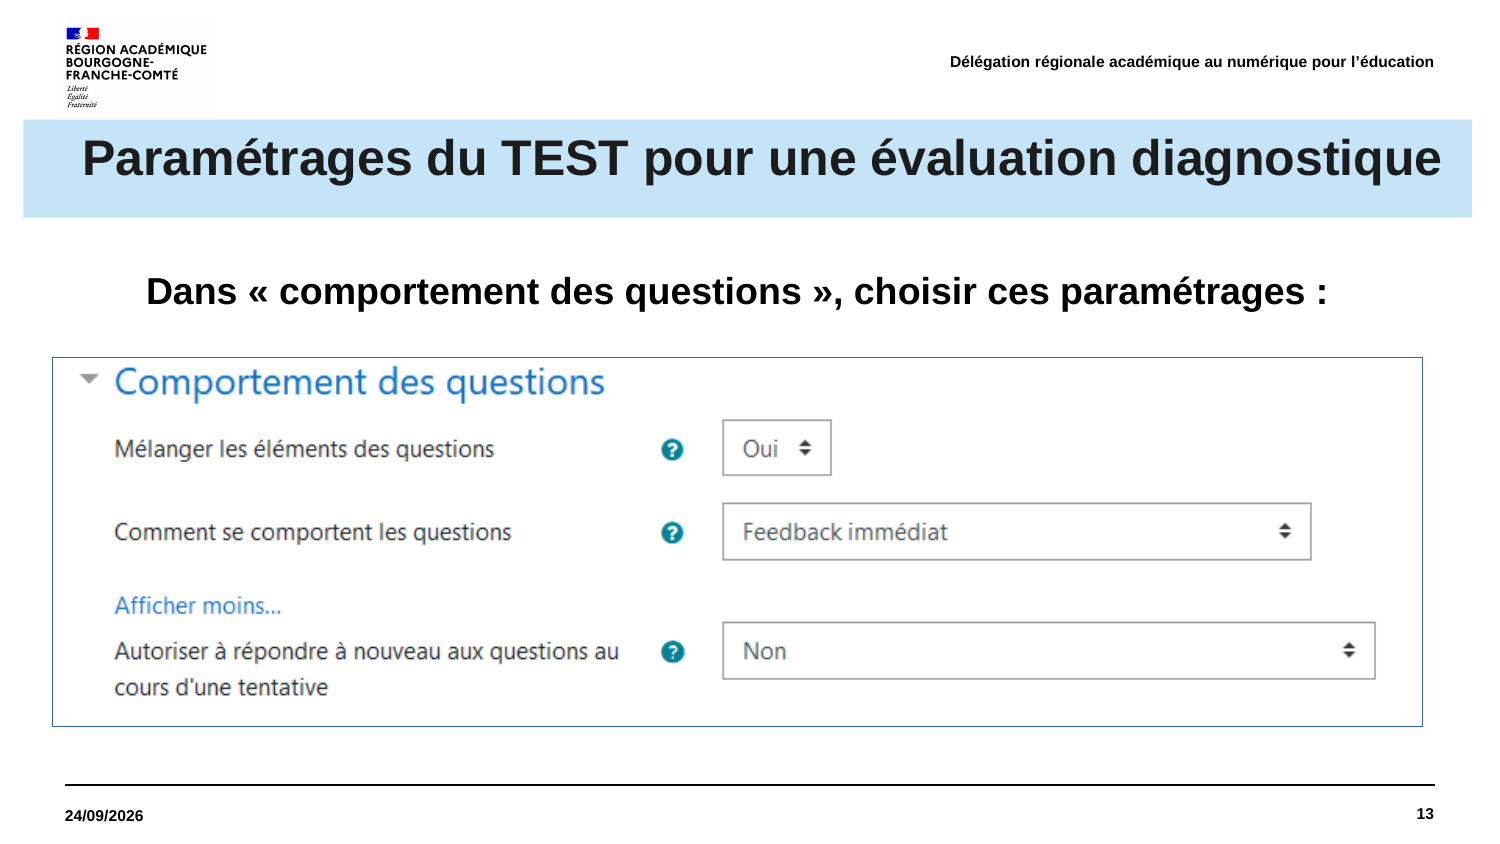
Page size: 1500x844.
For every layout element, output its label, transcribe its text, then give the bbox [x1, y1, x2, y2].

text_box 10/01/2023 [64, 787, 245, 843]
text_box Délégation régionale académique au numérique pour l’éducation [944, 32, 1435, 91]
text_box Dans « comportement des questions », choisir ces paramétrages : [98, 242, 1377, 341]
text_box <numéro> [1213, 784, 1435, 843]
picture [52, 357, 1423, 727]
picture [55, 16, 218, 119]
text_box Paramétrages du TEST pour une évaluation diagnostique [23, 119, 1472, 218]
